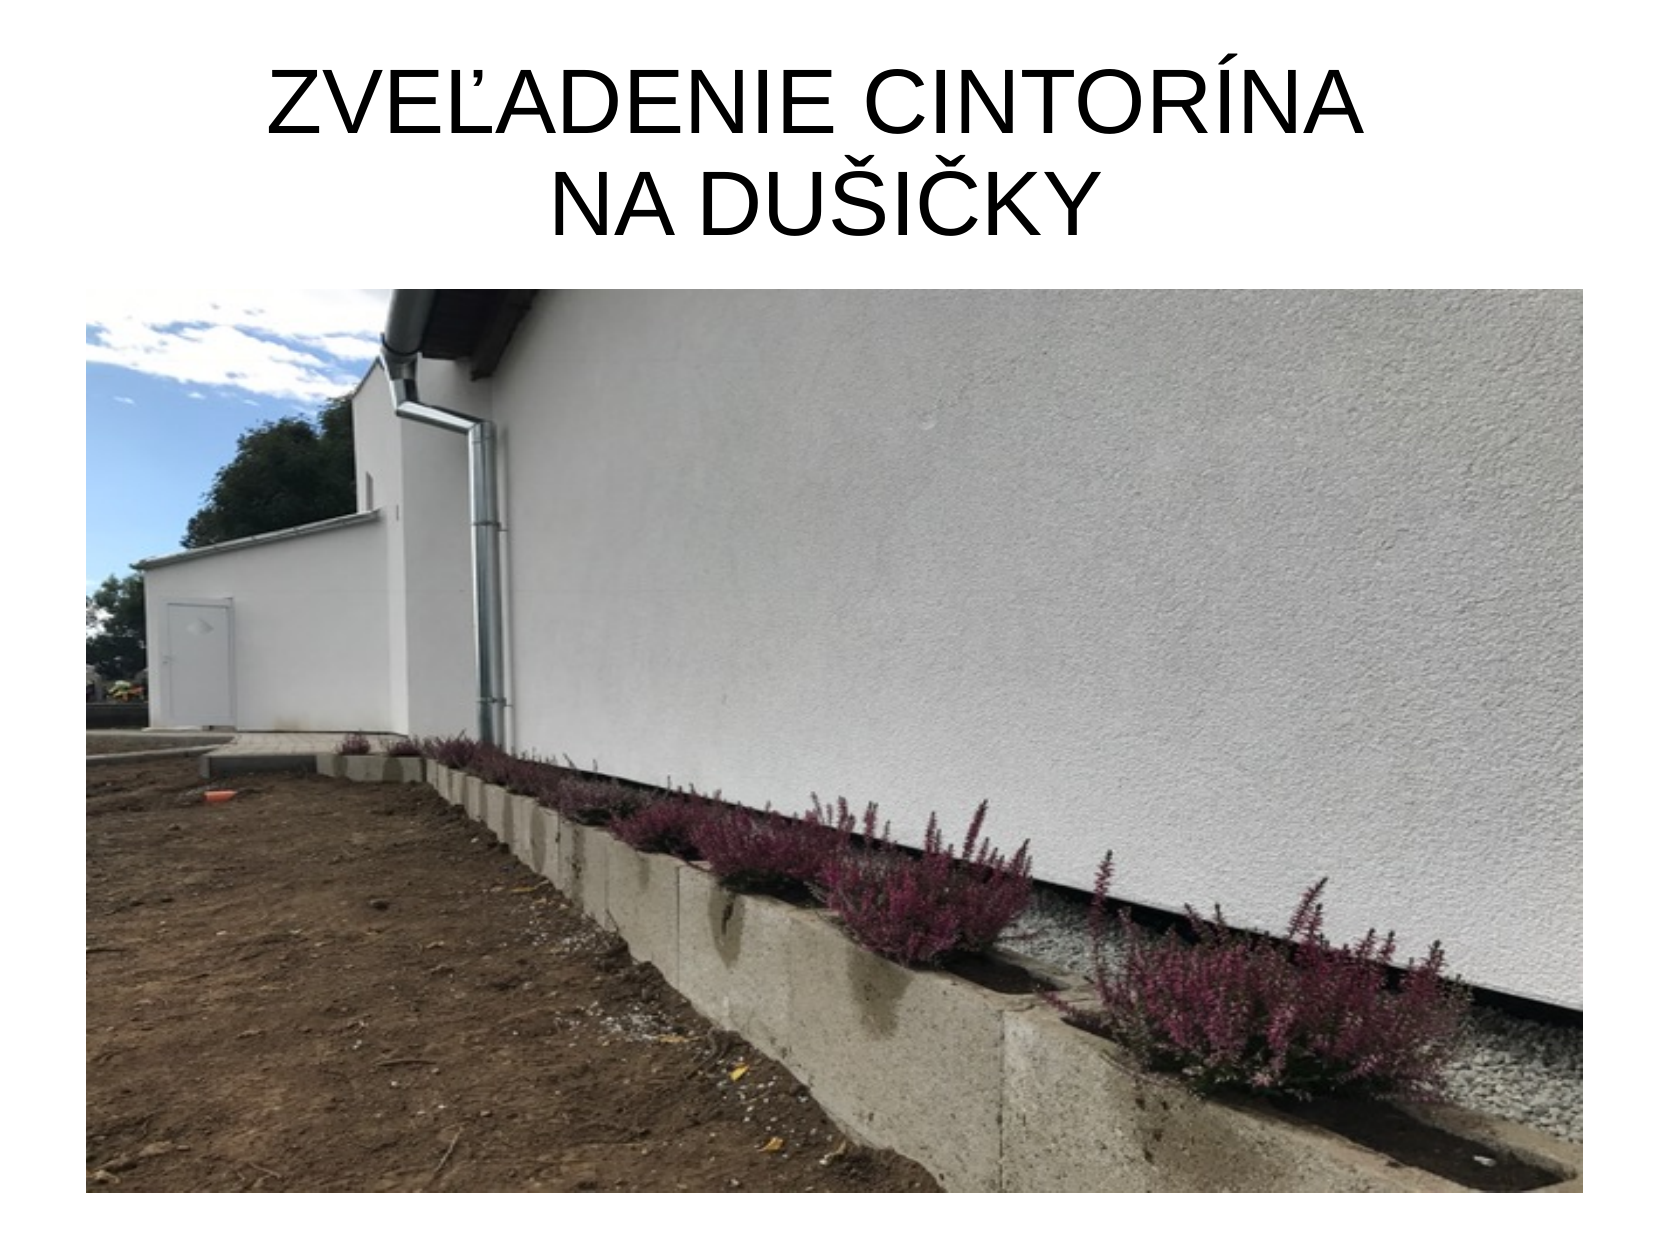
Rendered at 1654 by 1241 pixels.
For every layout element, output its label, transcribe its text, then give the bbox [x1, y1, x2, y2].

title ZVEĽADENIE CINTORÍNA NA DUŠIČKY [82, 49, 1571, 257]
picture [86, 289, 1583, 1193]
